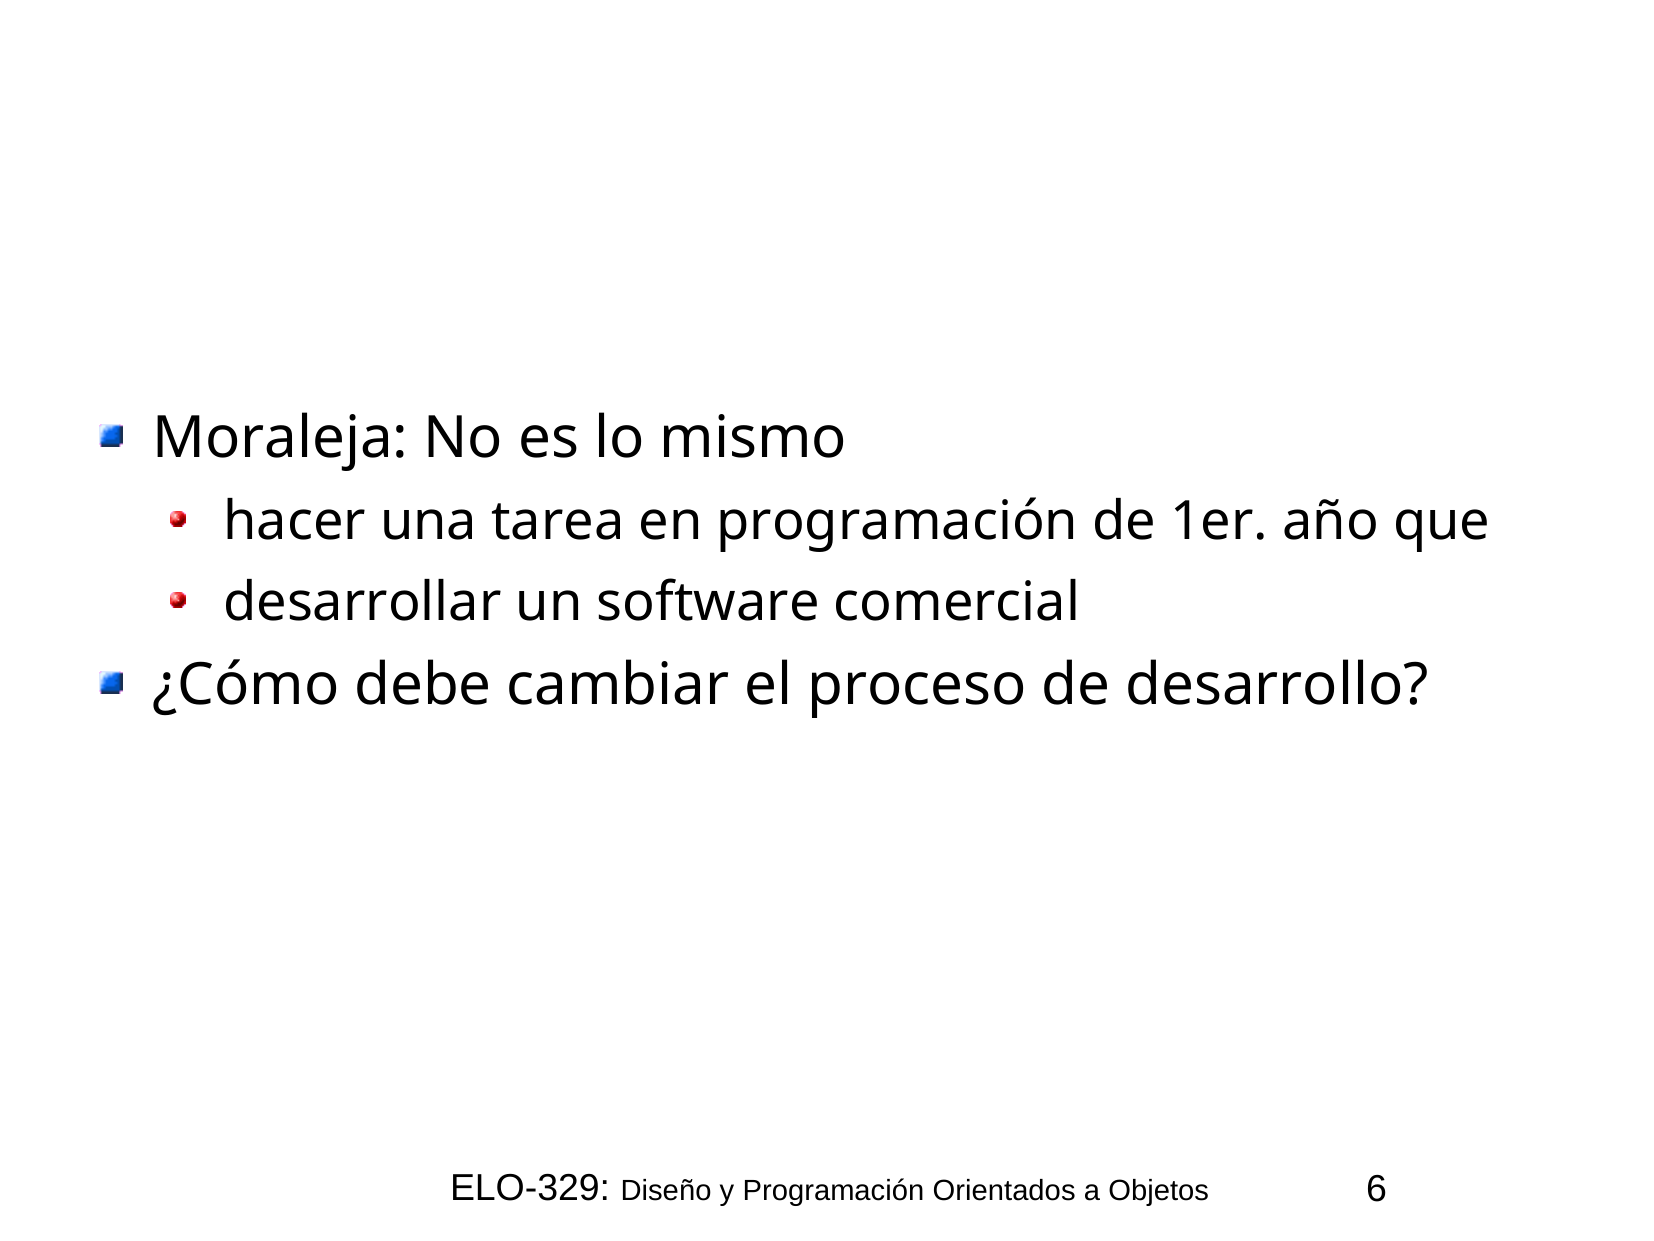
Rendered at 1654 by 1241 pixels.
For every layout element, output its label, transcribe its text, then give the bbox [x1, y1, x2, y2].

list Moraleja: No es lo mismo hacer una tarea en programación de 1er. año que desarrollar un software comercial ¿Cómo debe cambiar el proceso de desarrollo? [82, 401, 1571, 889]
